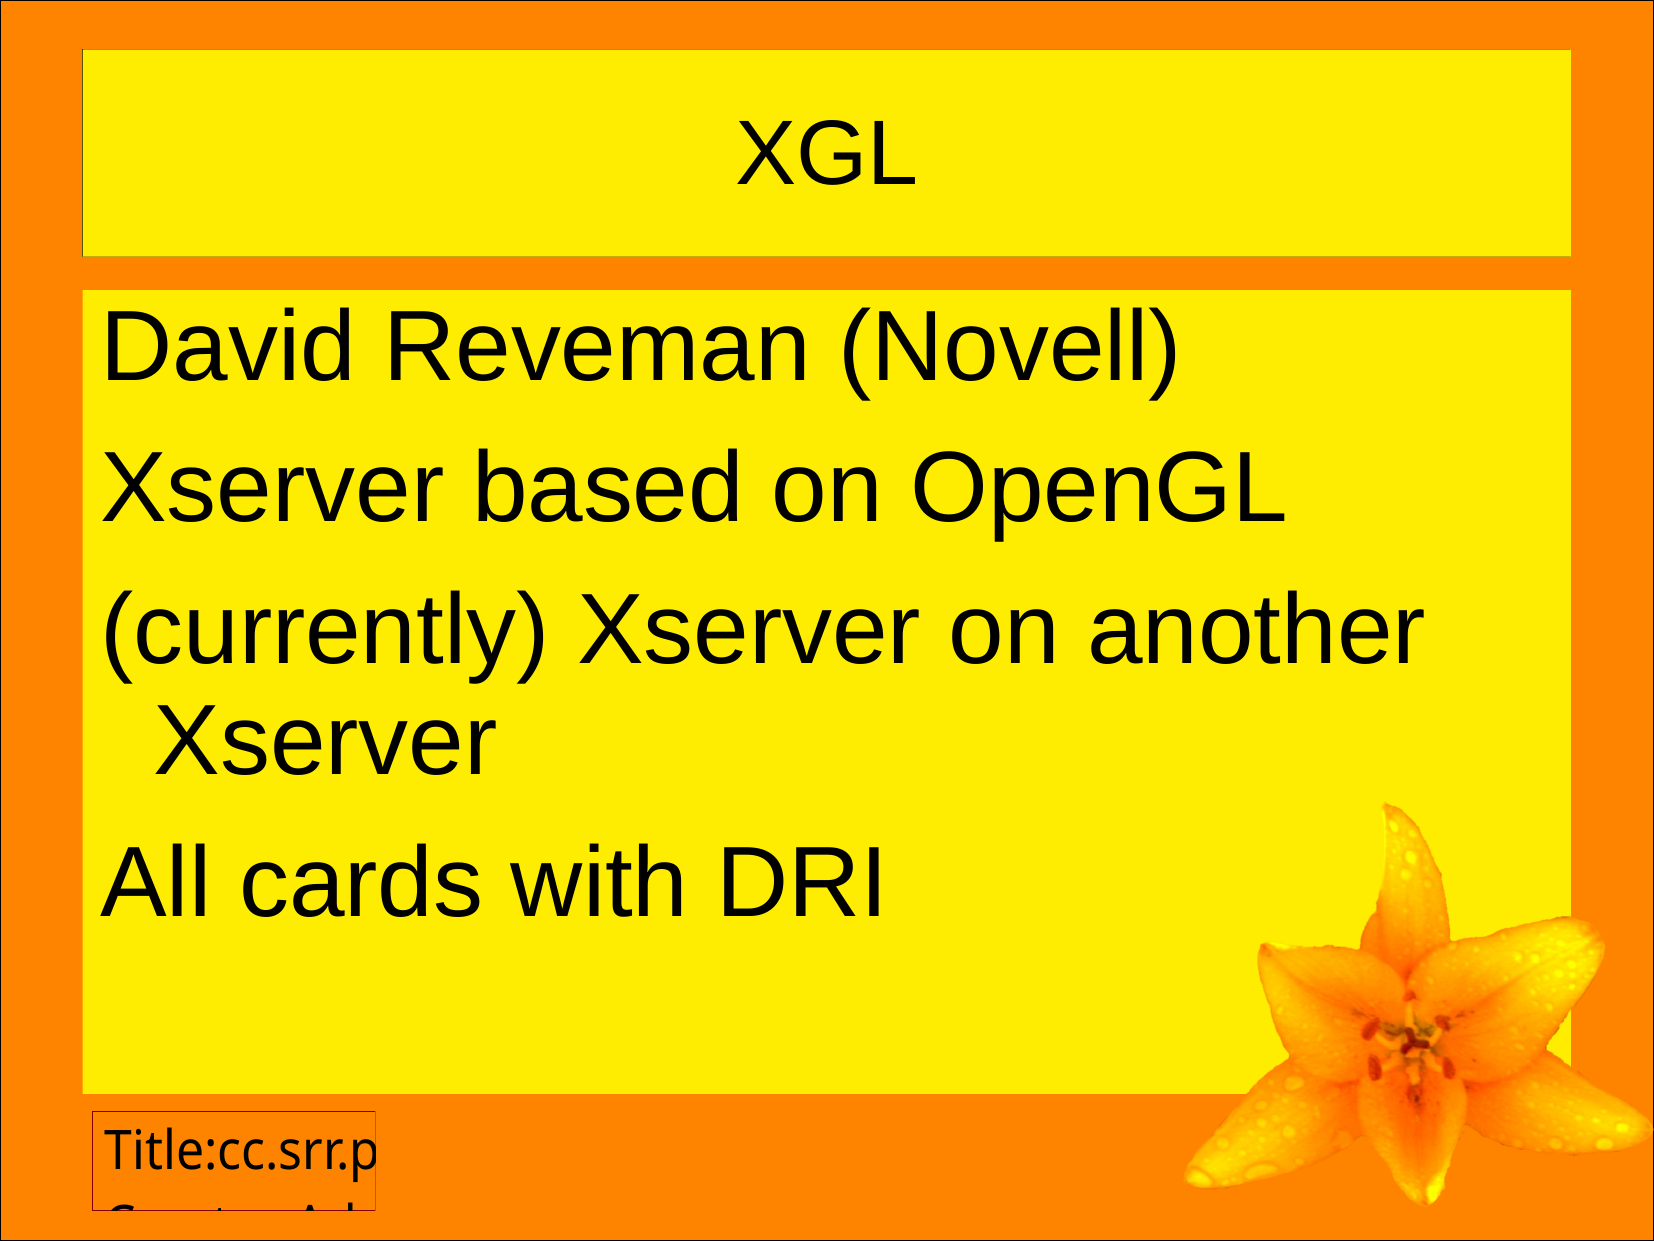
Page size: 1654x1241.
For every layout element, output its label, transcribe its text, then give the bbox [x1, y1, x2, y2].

picture [88, 1108, 376, 1211]
title XGL [82, 49, 1571, 257]
text_box [0, 0, 1654, 1241]
picture [1181, 767, 1654, 1241]
list David Reveman (Novell) Xserver based on OpenGL (currently) Xserver on another Xserver All cards with DRI [82, 290, 1571, 1094]
